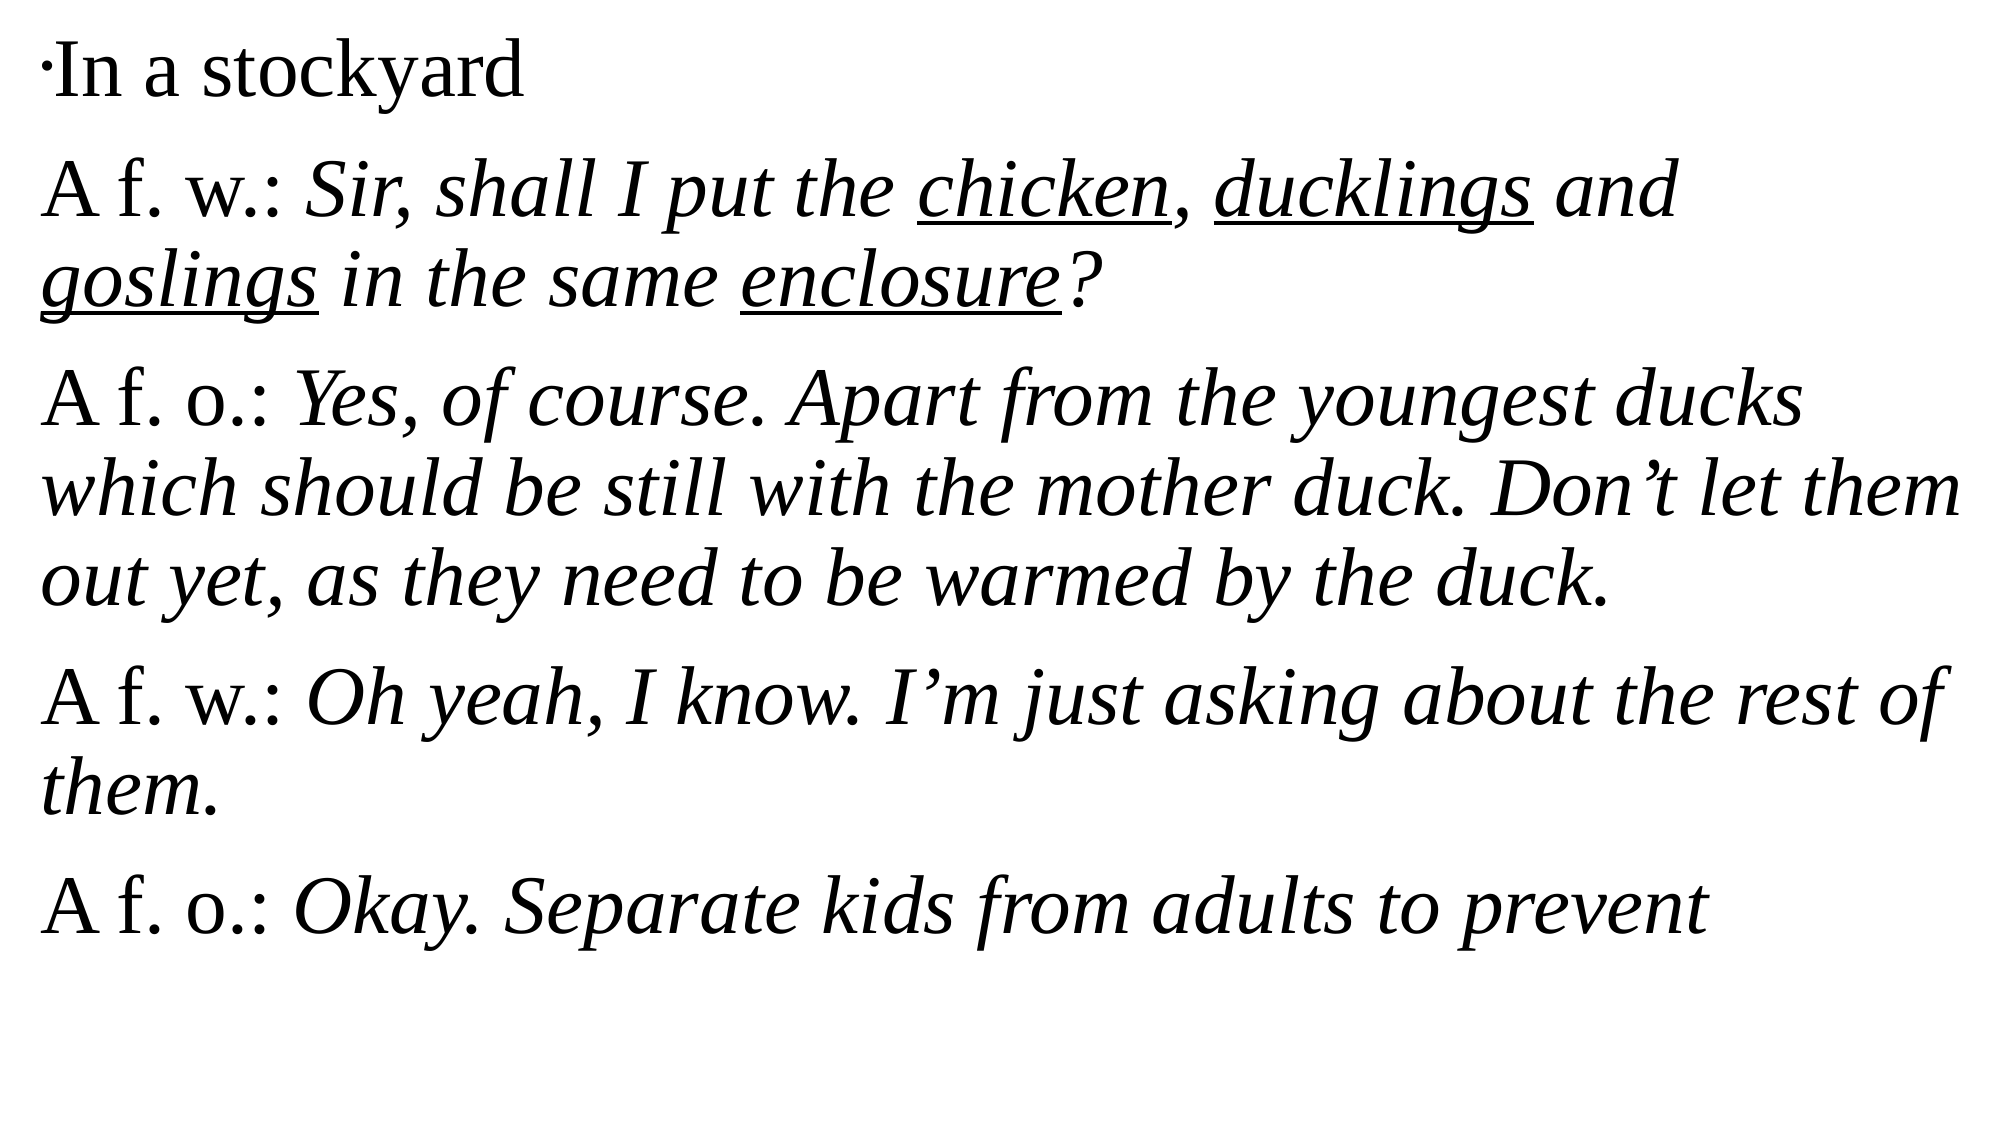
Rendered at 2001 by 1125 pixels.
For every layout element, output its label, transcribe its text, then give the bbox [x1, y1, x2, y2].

list In a stockyard A f. w.: Sir, shall I put the chicken, ducklings and goslings in the same enclosure? A f. o.: Yes, of course. Apart from the youngest ducks which should be still with the mother duck. Don’t let them out yet, as they need to be warmed by the duck. A f. w.: Oh yeah, I know. I’m just asking about the rest of them. A f. o.: Okay. Separate kids from adults to prevent [25, 17, 1984, 1110]
